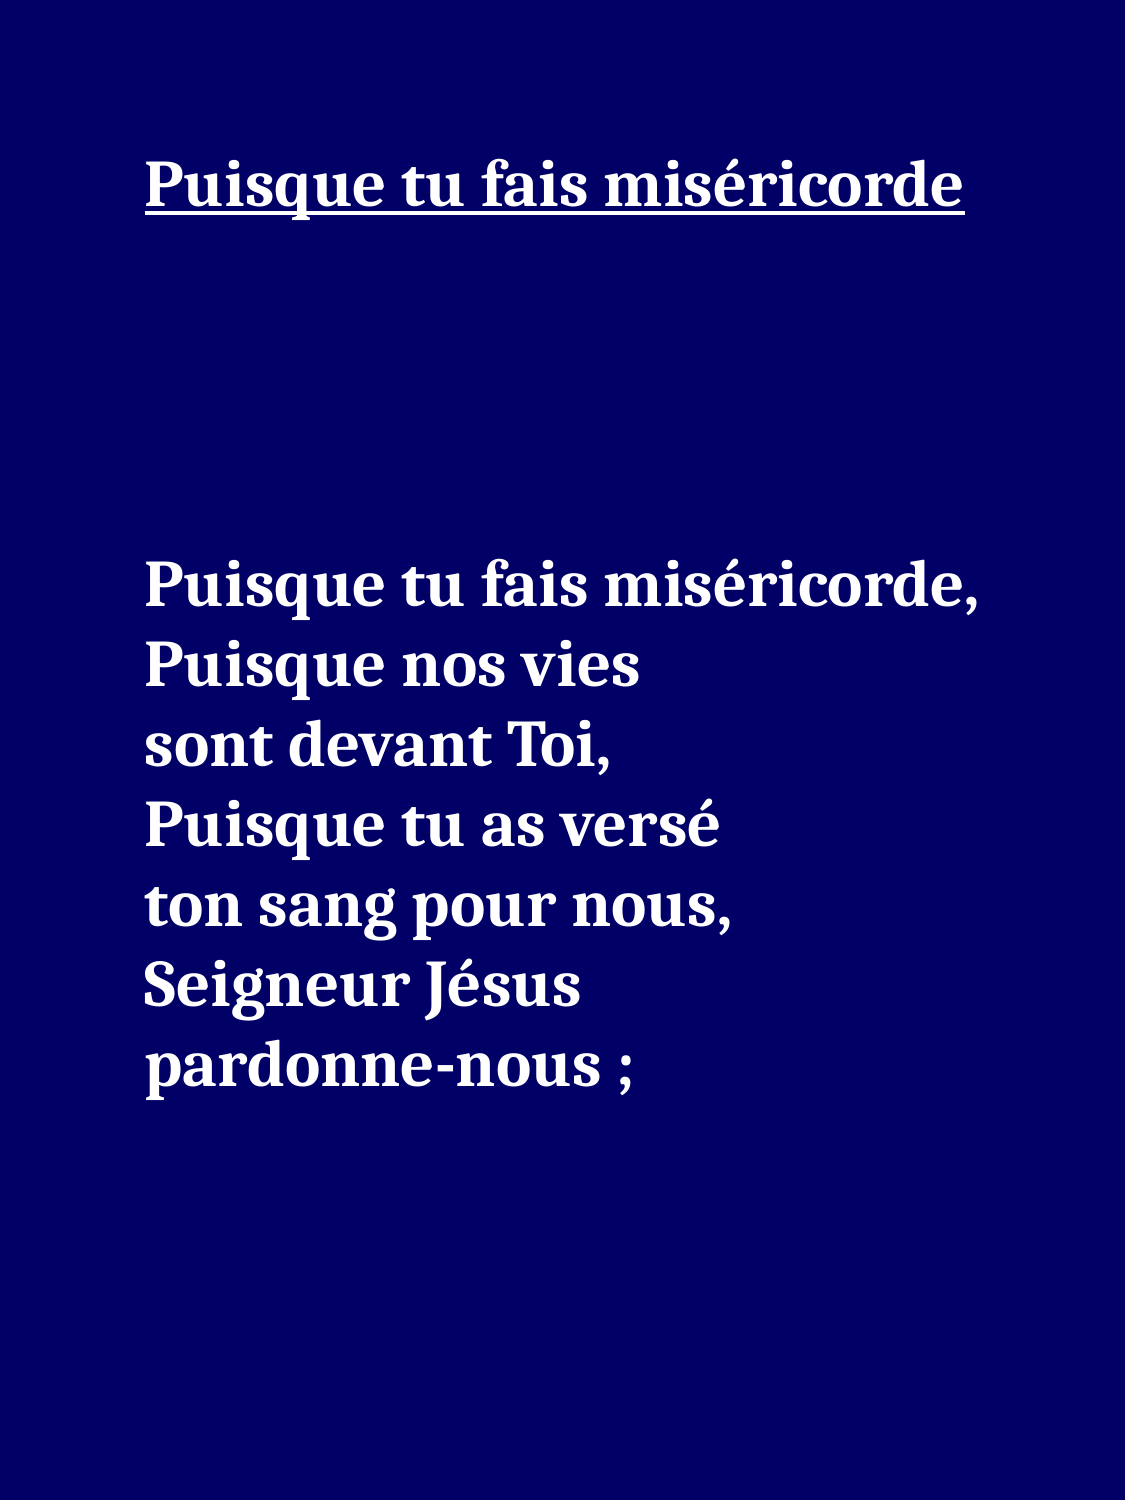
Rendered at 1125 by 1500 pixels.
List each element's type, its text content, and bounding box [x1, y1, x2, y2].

text_box Puisque tu fais miséricorde Puisque tu fais miséricorde, Puisque nos vies sont devant Toi, Puisque tu as versé ton sang pour nous, Seigneur Jésus pardonne-nous ; [129, 12, 1016, 827]
